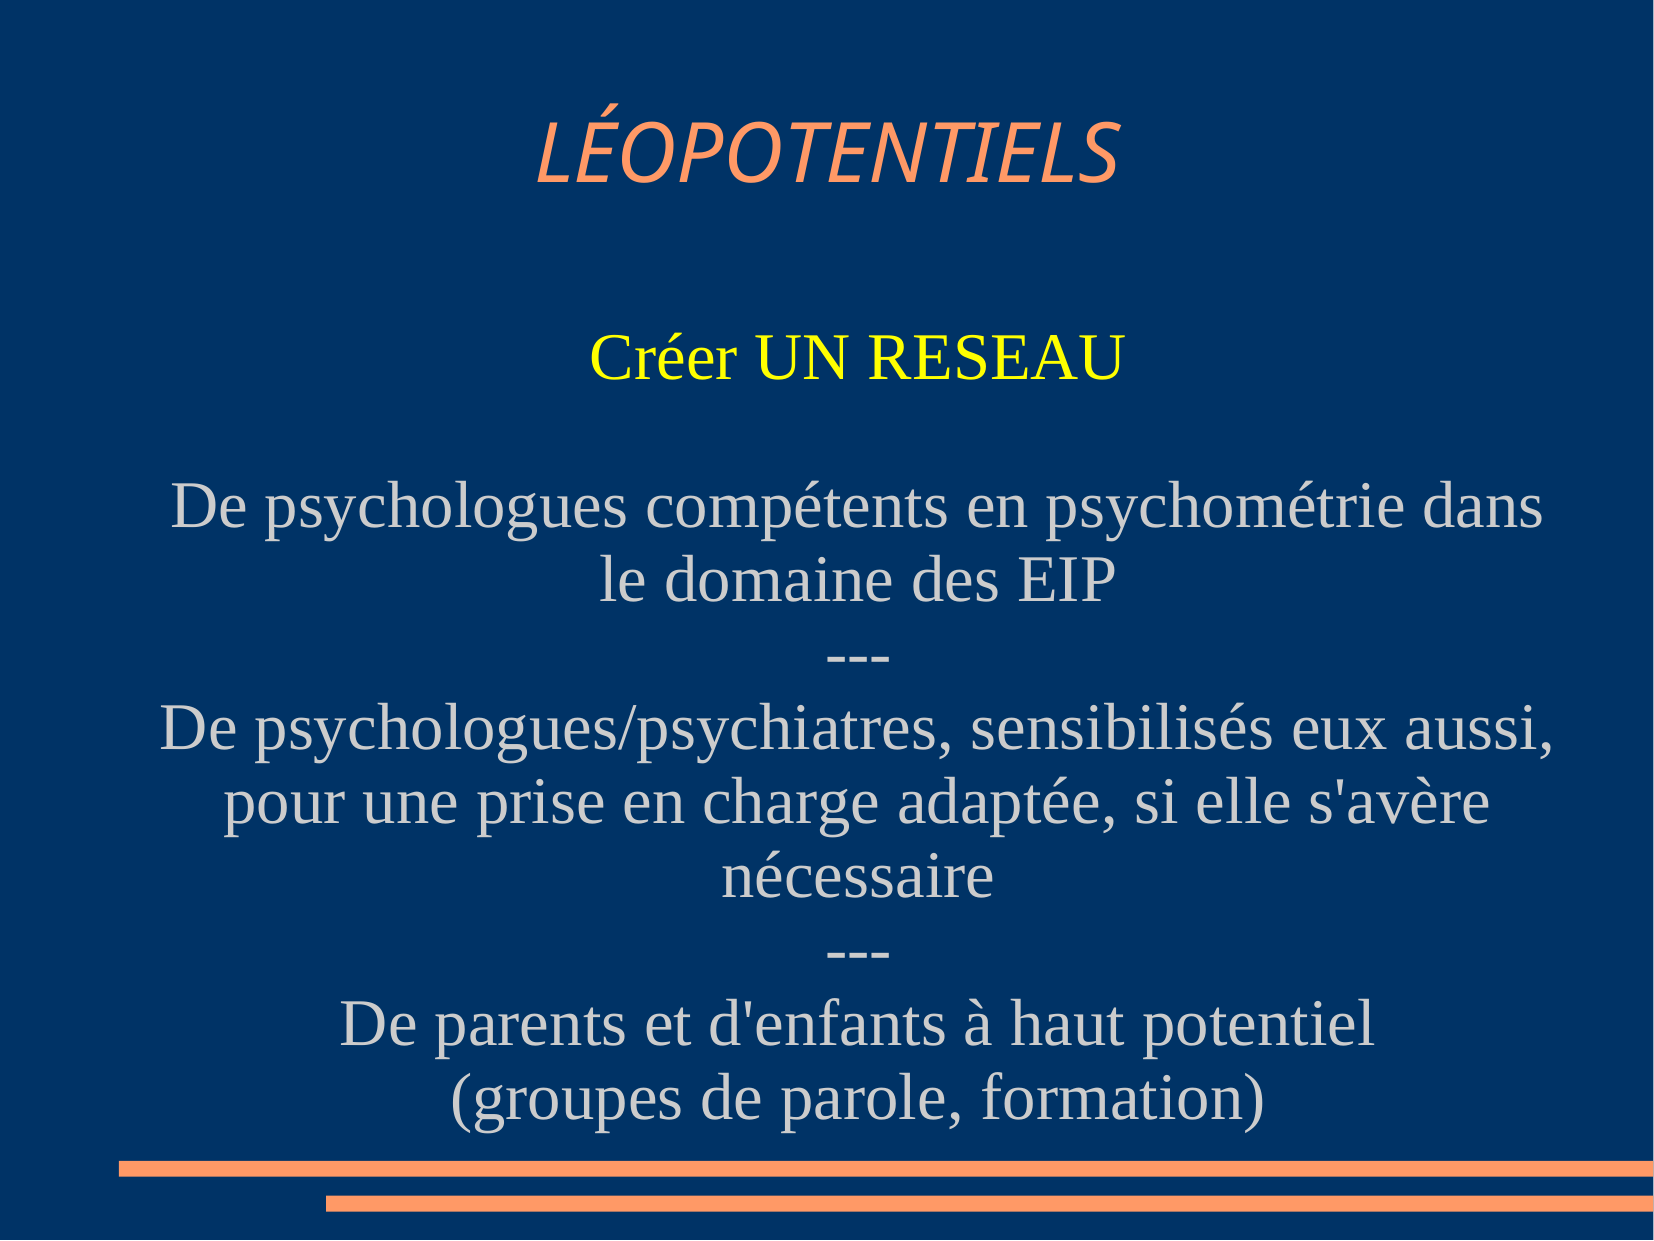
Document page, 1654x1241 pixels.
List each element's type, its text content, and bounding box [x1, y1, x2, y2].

title LÉOPOTENTIELS [121, 53, 1534, 246]
subtitle Créer UN RESEAU De psychologues compétents en psychométrie dans le domaine des EIP --- De psychologues/psychiatres, sensibilisés eux aussi, pour une prise en charge adaptée, si elle s'avère nécessaire --- De parents et d'enfants à haut potentiel (groupes de parole, formation) [121, 319, 1561, 1135]
